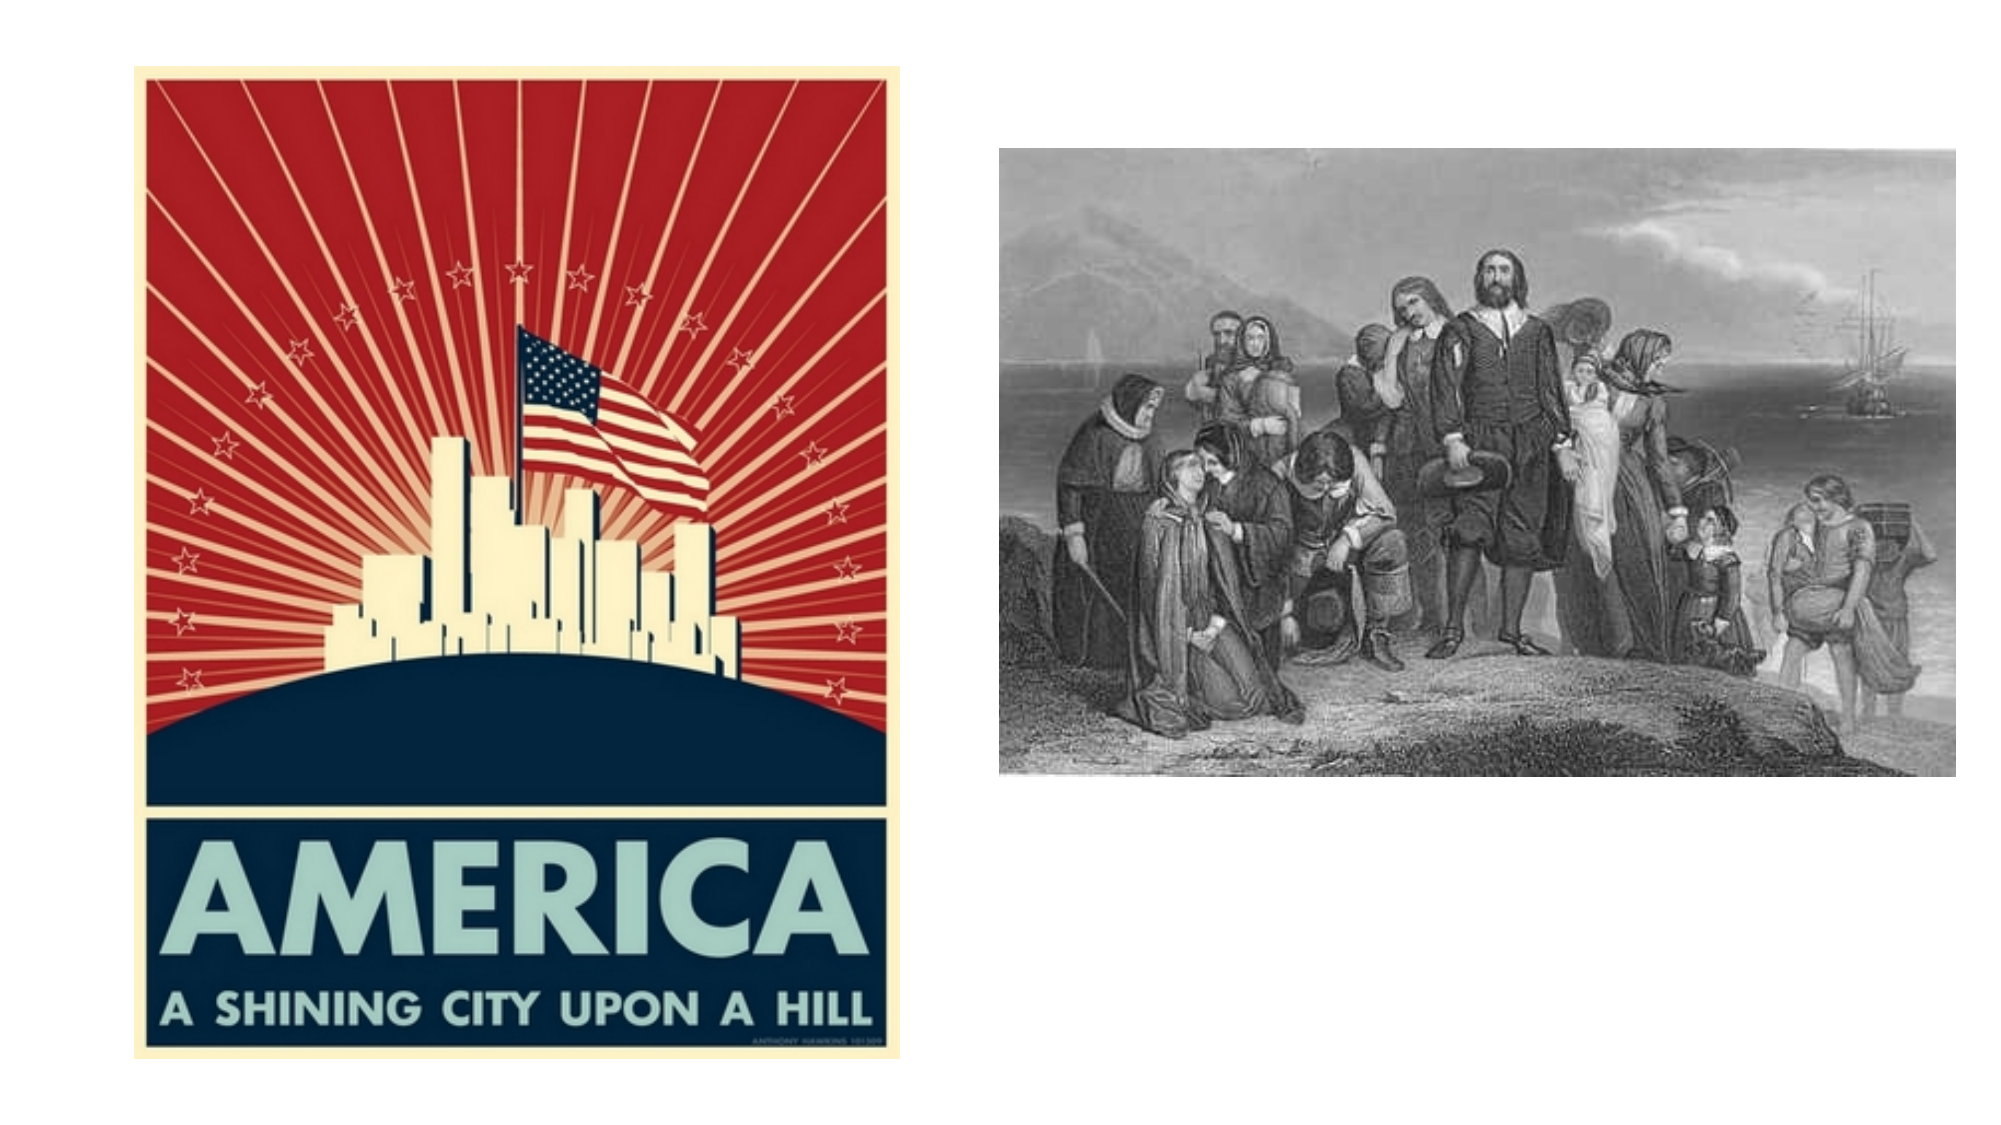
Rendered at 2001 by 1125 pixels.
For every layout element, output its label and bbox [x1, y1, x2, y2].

picture [134, 66, 900, 1059]
picture [999, 148, 1956, 777]
